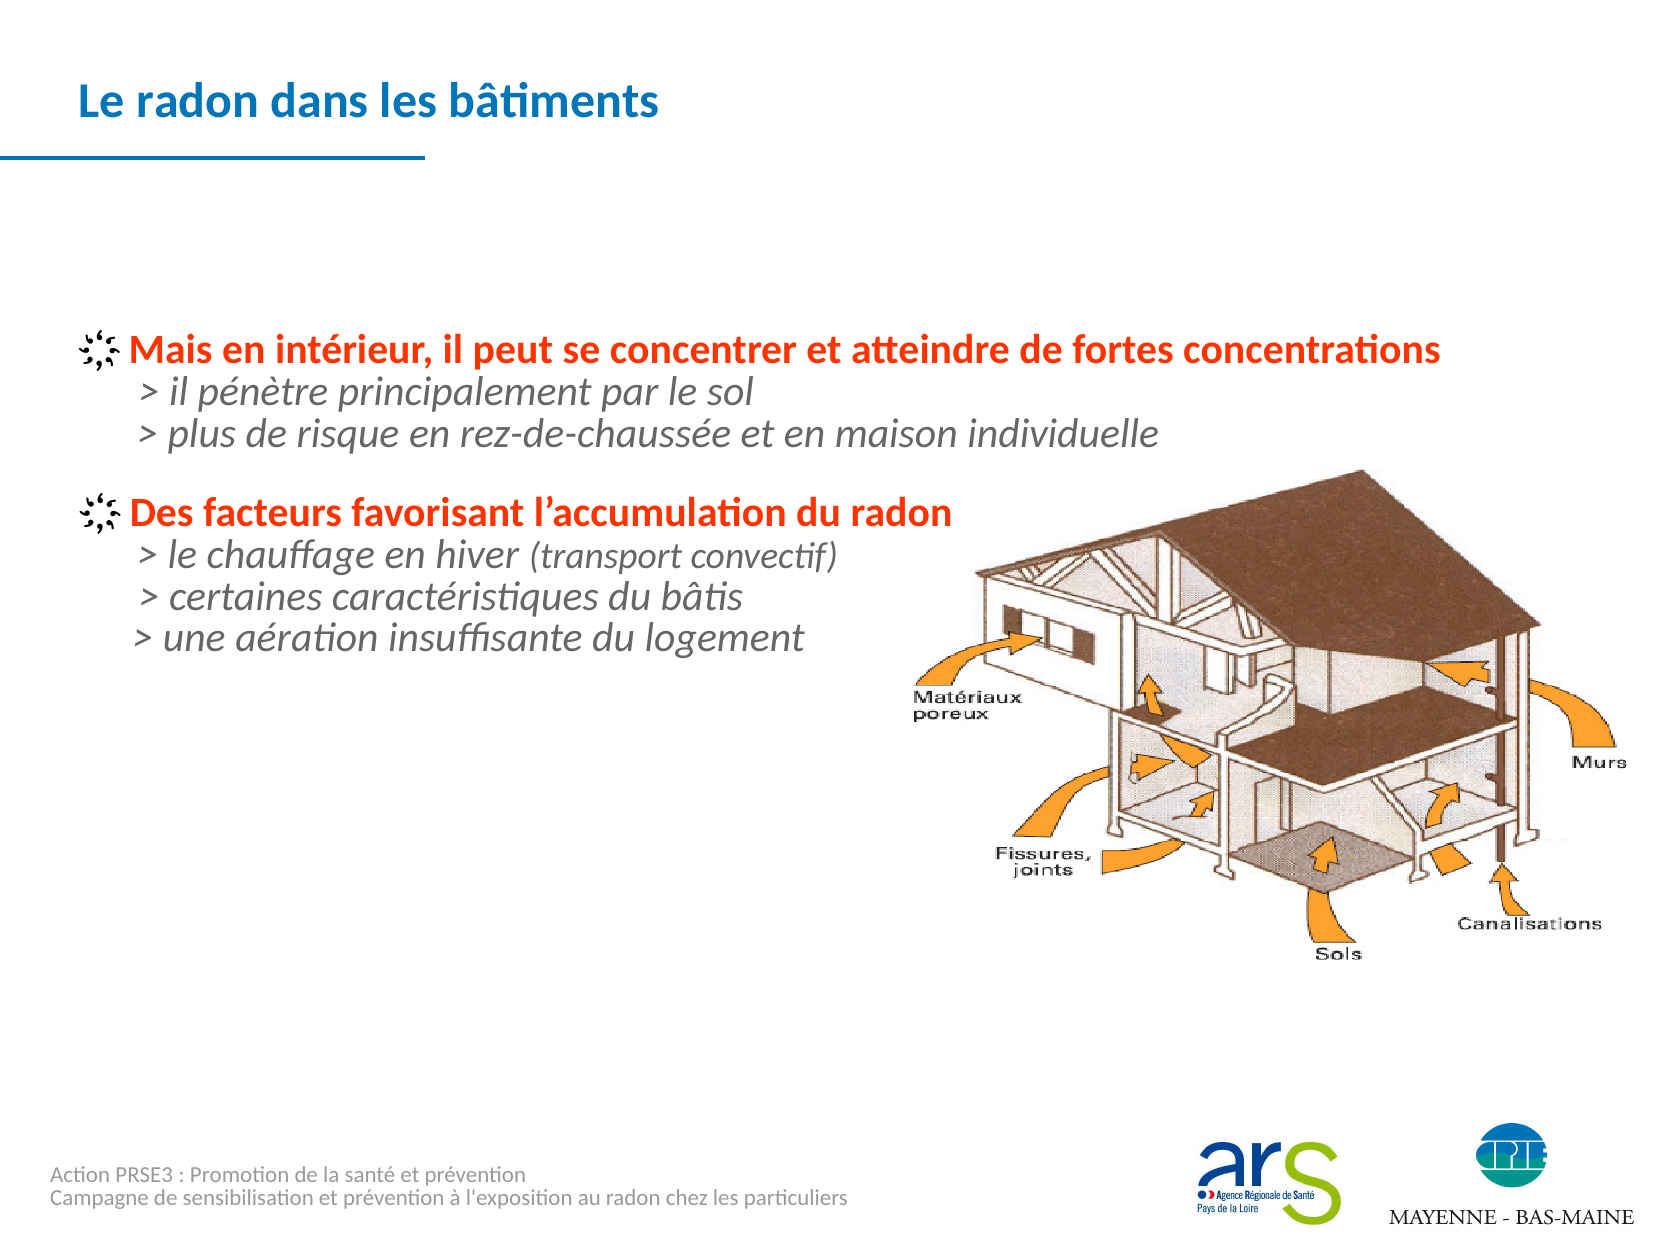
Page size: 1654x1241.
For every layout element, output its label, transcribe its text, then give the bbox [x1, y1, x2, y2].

text_box Le radon dans les bâtiments [64, 59, 1263, 136]
text_box Action PRSE3 : Promotion de la santé et prévention Campagne de sensibilisation et prévention à l'exposition au radon chez les particuliers [35, 1157, 1070, 1229]
picture [897, 460, 1639, 969]
picture [1169, 1110, 1654, 1241]
text_box ҉ Mais en intérieur, il peut se concentrer et atteindre de fortes concentrations > il pénètre principalement par le sol > plus de risque en rez-de-chaussée et en maison individuelle ҉ Des facteurs favorisant l’accumulation du radon > le chauffage en hiver (transport convectif) > certaines caractéristiques du bâtis > une aération insuffisante du logement [0, 241, 1604, 815]
